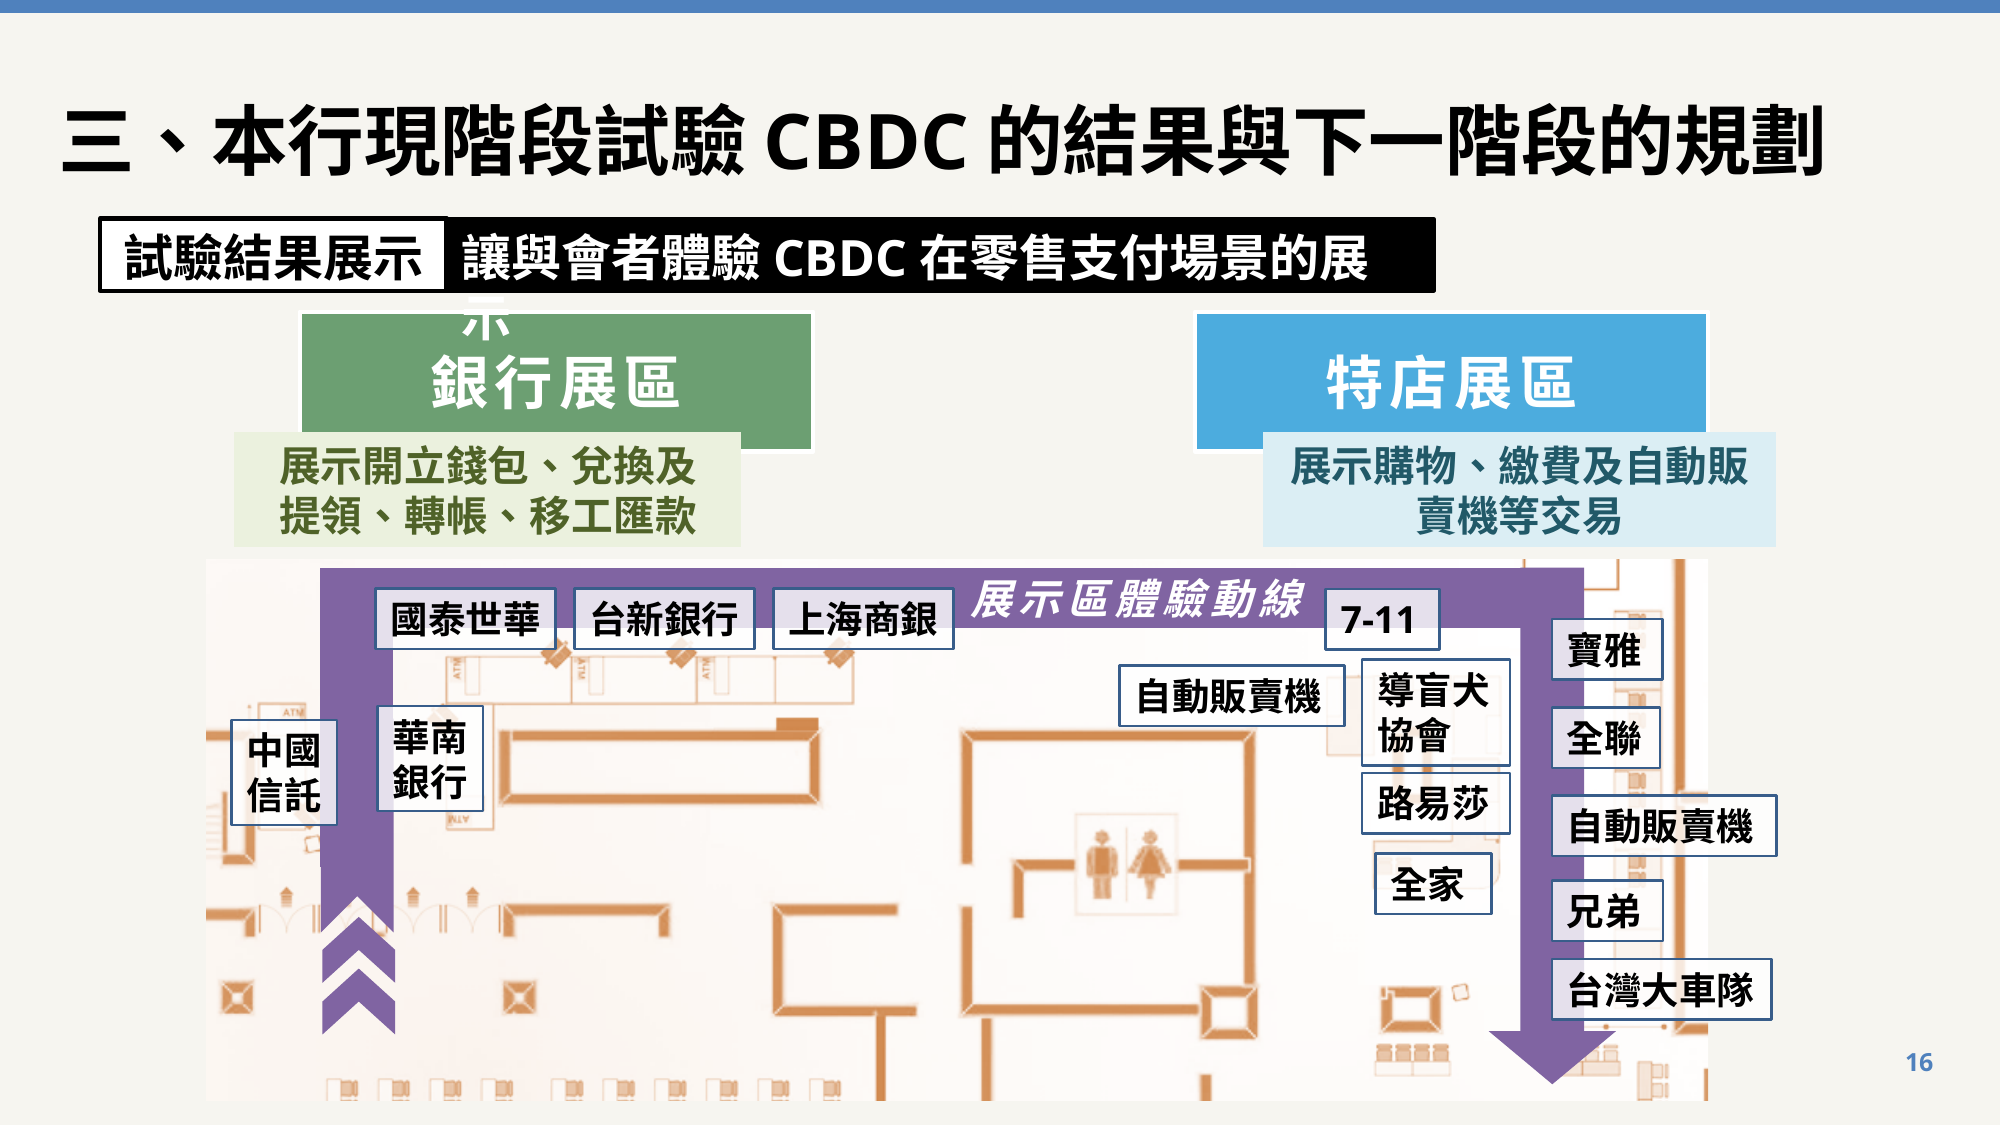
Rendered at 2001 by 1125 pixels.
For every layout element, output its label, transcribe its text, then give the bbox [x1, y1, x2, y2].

text_box 全家 [1375, 853, 1492, 915]
text_box 路易莎 [1362, 772, 1510, 834]
text_box [1369, 567, 1617, 1085]
text_box 國泰世華 [375, 589, 556, 649]
text_box [320, 568, 955, 933]
text_box 銀行展區 [300, 312, 813, 452]
picture [204, 559, 1709, 1101]
text_box 試驗結果展示 [100, 233, 446, 291]
text_box 展示開立錢包、兌換及 提領、轉帳、移工匯款 [234, 432, 741, 547]
text_box 全聯 [1551, 707, 1660, 768]
title 三、本行現階段試驗CBDC的結果與下一階段的規劃​ [43, 45, 2000, 233]
text_box 兄弟 [1551, 880, 1664, 942]
text_box [322, 916, 396, 983]
text_box 寶雅 [1551, 619, 1663, 680]
text_box 特店展區 [1195, 312, 1708, 452]
text_box 讓與會者體驗CBDC在零售支付場景的展示 [446, 233, 1433, 291]
text_box 15 [1869, 1033, 1969, 1093]
text_box [322, 968, 396, 1035]
text_box 展示區體驗動線 [955, 565, 1369, 632]
picture [1585, 857, 1709, 958]
text_box 台灣大車隊 [1551, 959, 1772, 1020]
text_box 展示購物、繳費及自動販 賣機等交易 [1263, 432, 1776, 547]
text_box 導盲犬 協會 [1362, 659, 1510, 766]
text_box 7-11 [1325, 588, 1440, 650]
text_box 華南 銀行 [378, 706, 483, 811]
text_box 台新銀行 [574, 589, 754, 649]
text_box 上海商銀 [773, 589, 953, 649]
text_box 自動販賣機 [1119, 665, 1345, 727]
text_box 中國 信託 [232, 720, 337, 825]
text_box 自動販賣機 [1551, 795, 1777, 857]
